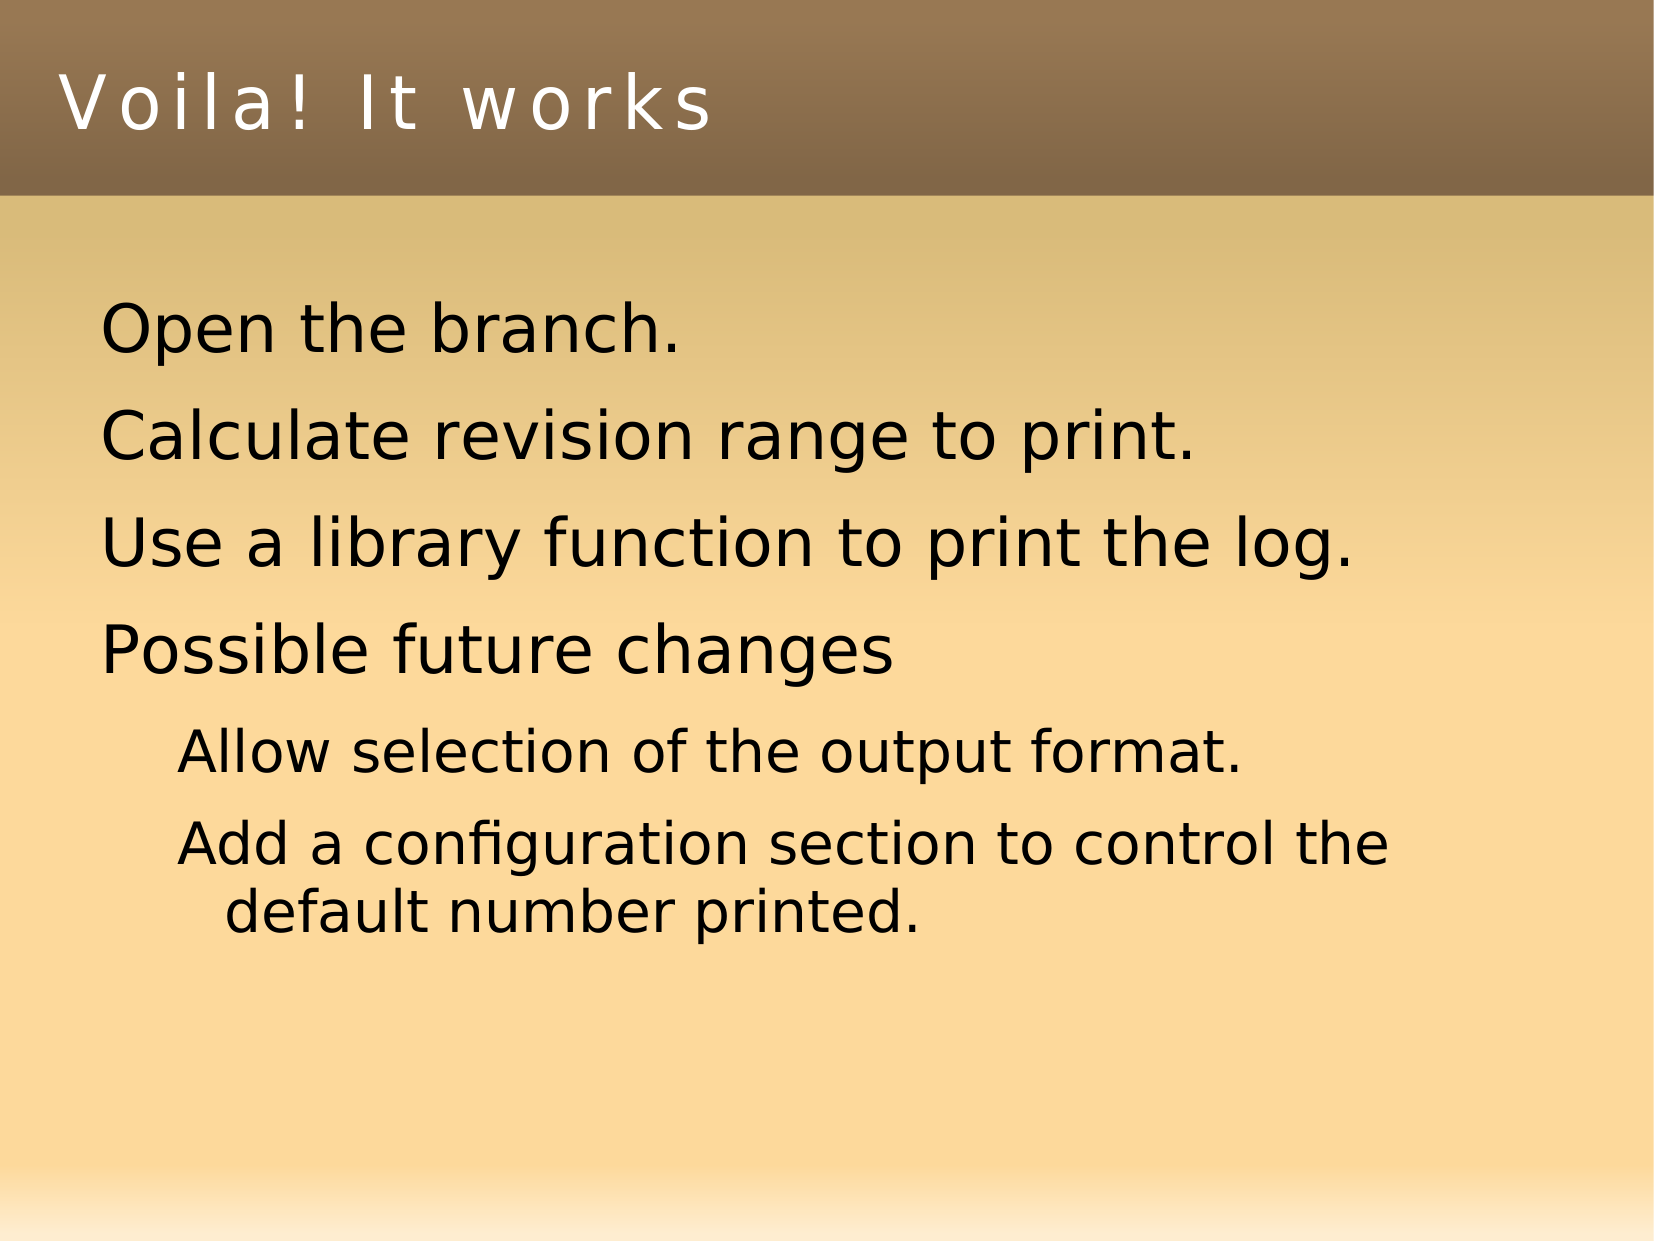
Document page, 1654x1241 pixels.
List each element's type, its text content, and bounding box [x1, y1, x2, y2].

list Open the branch. Calculate revision range to print. Use a library function to print the log. Possible future changes Allow selection of the output format. Add a configuration section to control the default number printed. [82, 290, 1571, 1109]
title Voila! It works [59, 29, 1595, 178]
picture [0, 0, 1654, 1241]
